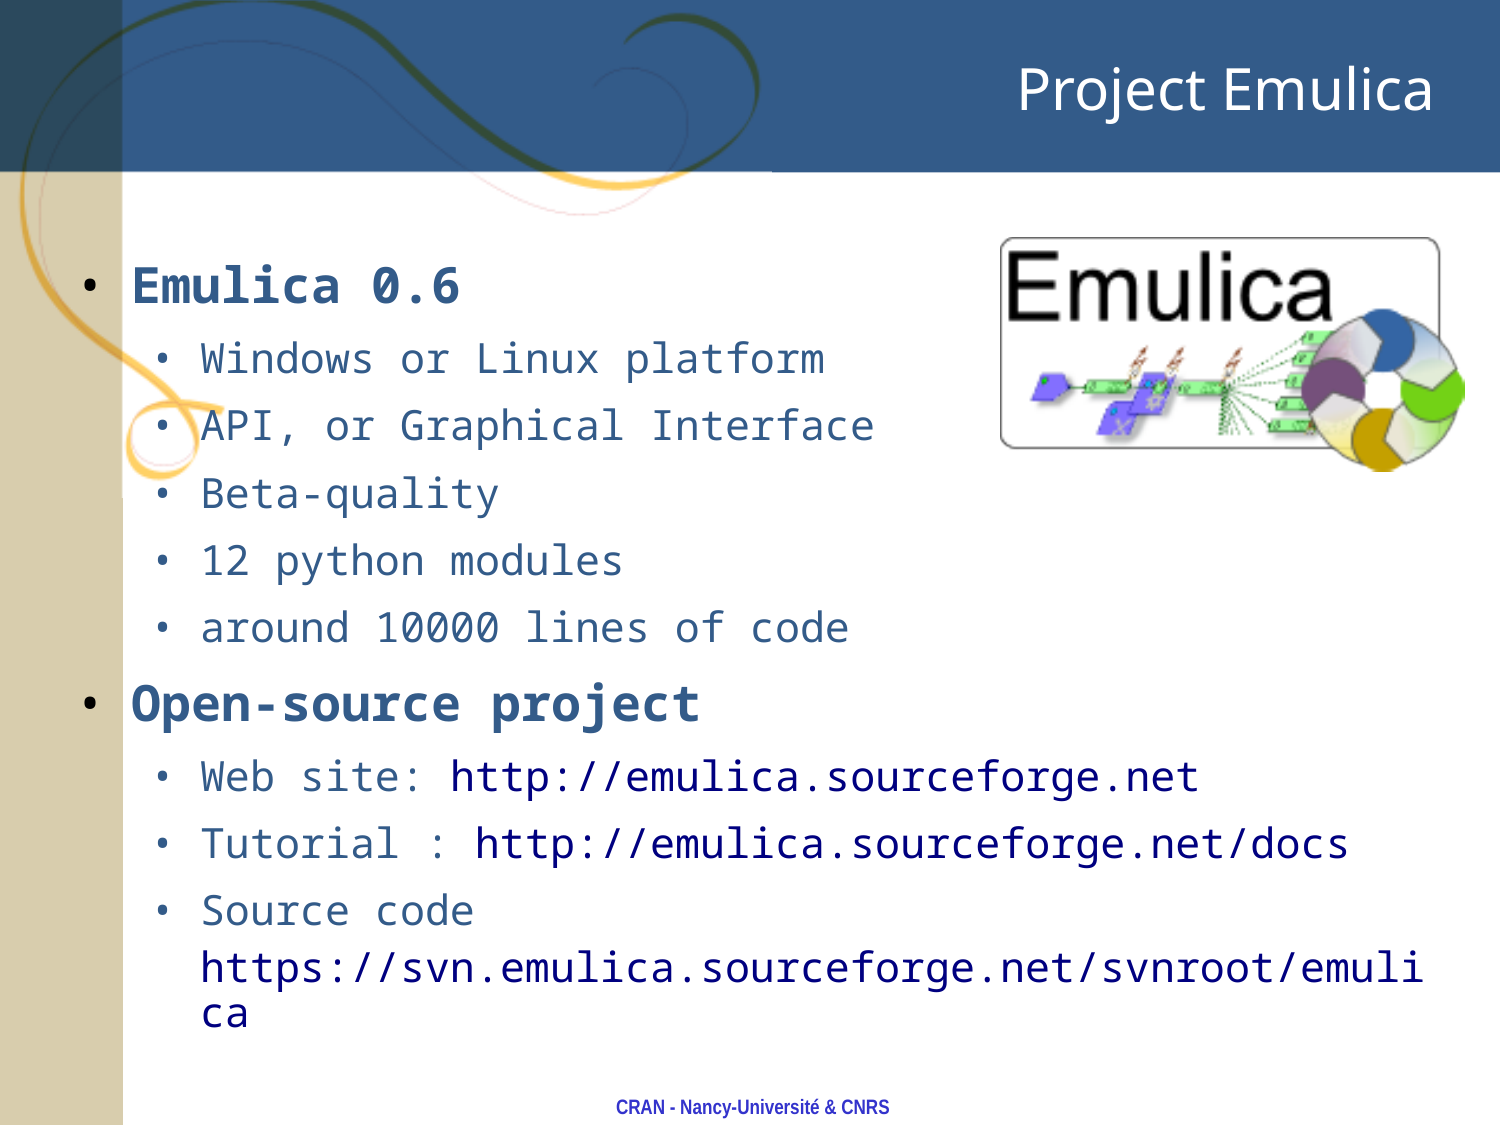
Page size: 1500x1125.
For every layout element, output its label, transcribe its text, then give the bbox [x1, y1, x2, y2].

list Emulica 0.6 Windows or Linux platform API, or Graphical Interface Beta-quality 12 python modules around 10000 lines of code Open-source project Web site: http://emulica.sourceforge.net Tutorial : http://emulica.sourceforge.net/docs Source code https://svn.emulica.sourceforge.net/svnroot/emulica [75, 249, 1438, 1011]
title Project Emulica [112, 7, 1471, 168]
picture [0, 0, 772, 498]
picture [1000, 237, 1465, 473]
